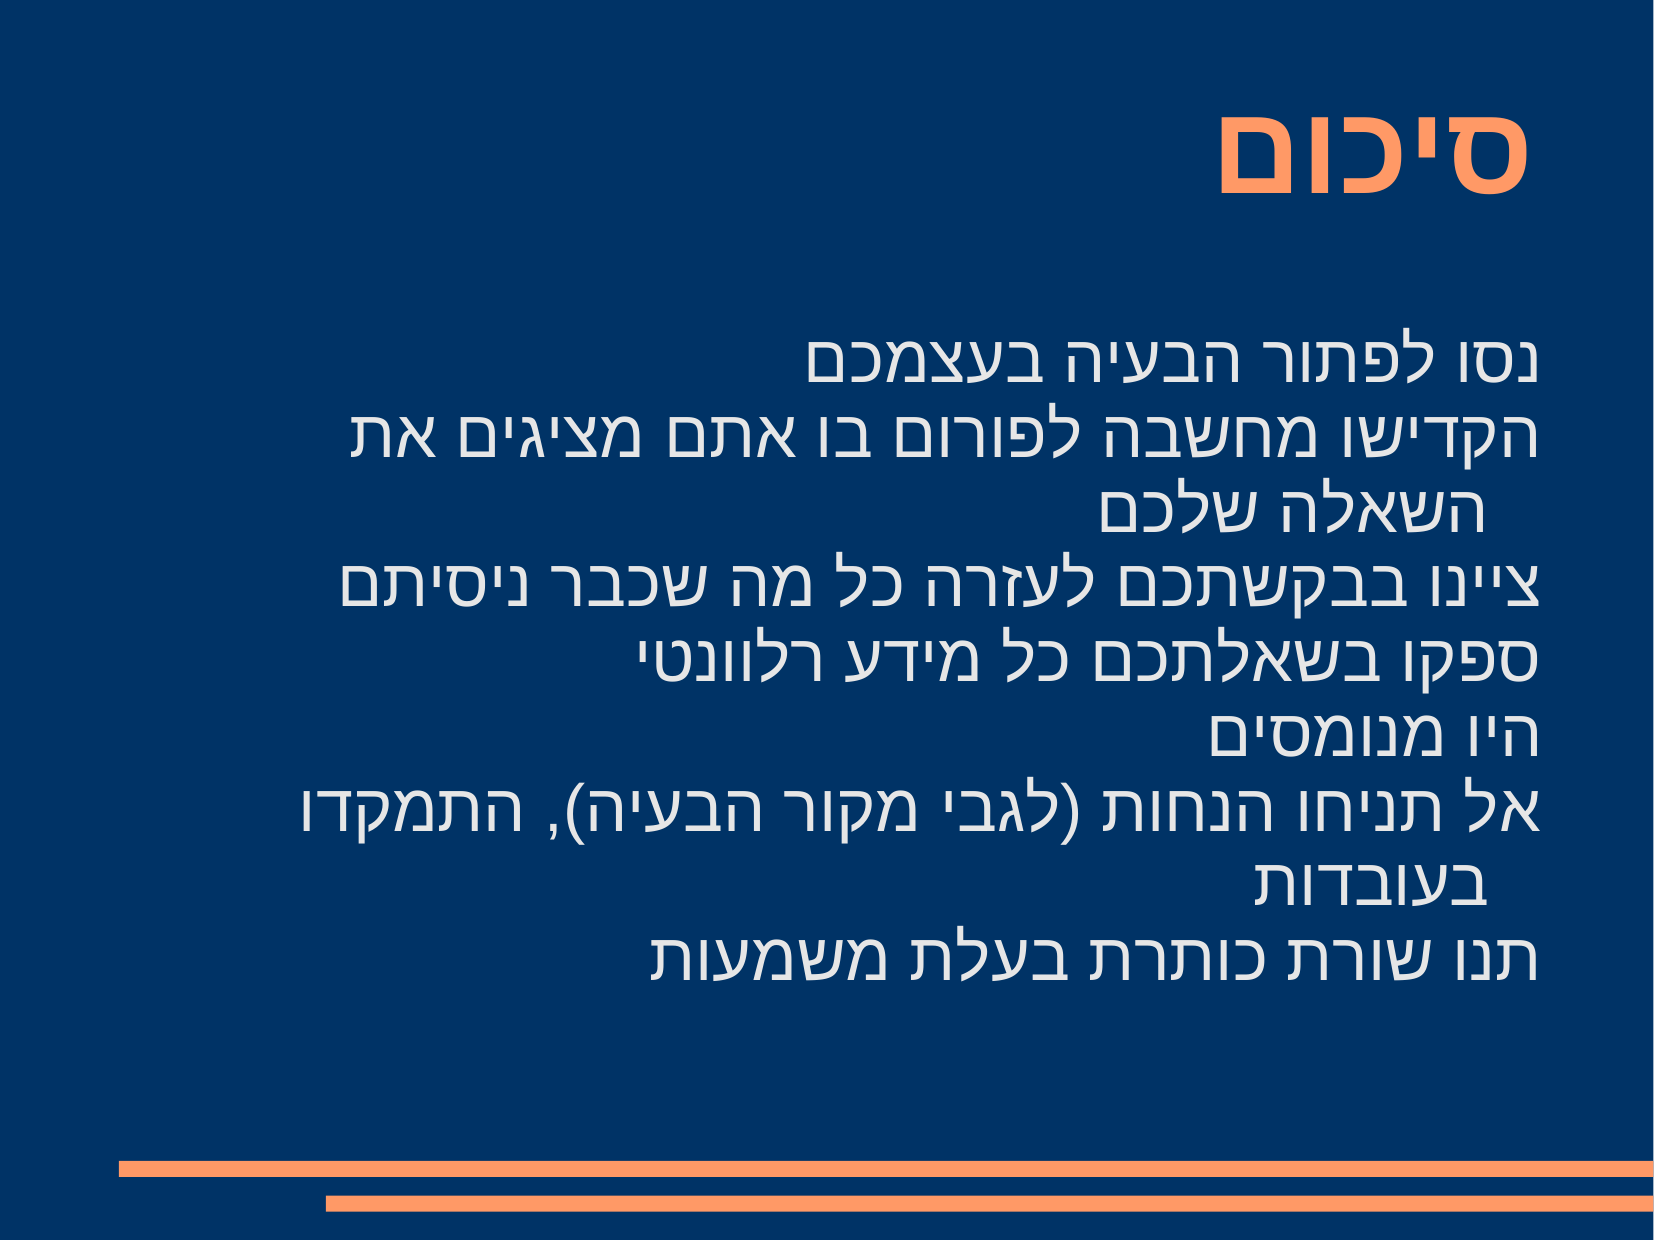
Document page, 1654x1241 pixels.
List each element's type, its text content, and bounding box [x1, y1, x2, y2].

list נסו לפתור הבעיה בעצמכם הקדישו מחשבה לפורום בו אתם מציגים את השאלה שלכם ציינו בבקשתכם לעזרה כל מה שכבר ניסיתם ספקו בשאלתכם כל מידע רלוונטי היו מנומסים אל תניחו הנחות (לגבי מקור הבעיה), התמקדו בעובדות תנו שורת כותרת בעלת משמעות [121, 322, 1561, 1132]
title סיכום [121, 46, 1534, 254]
